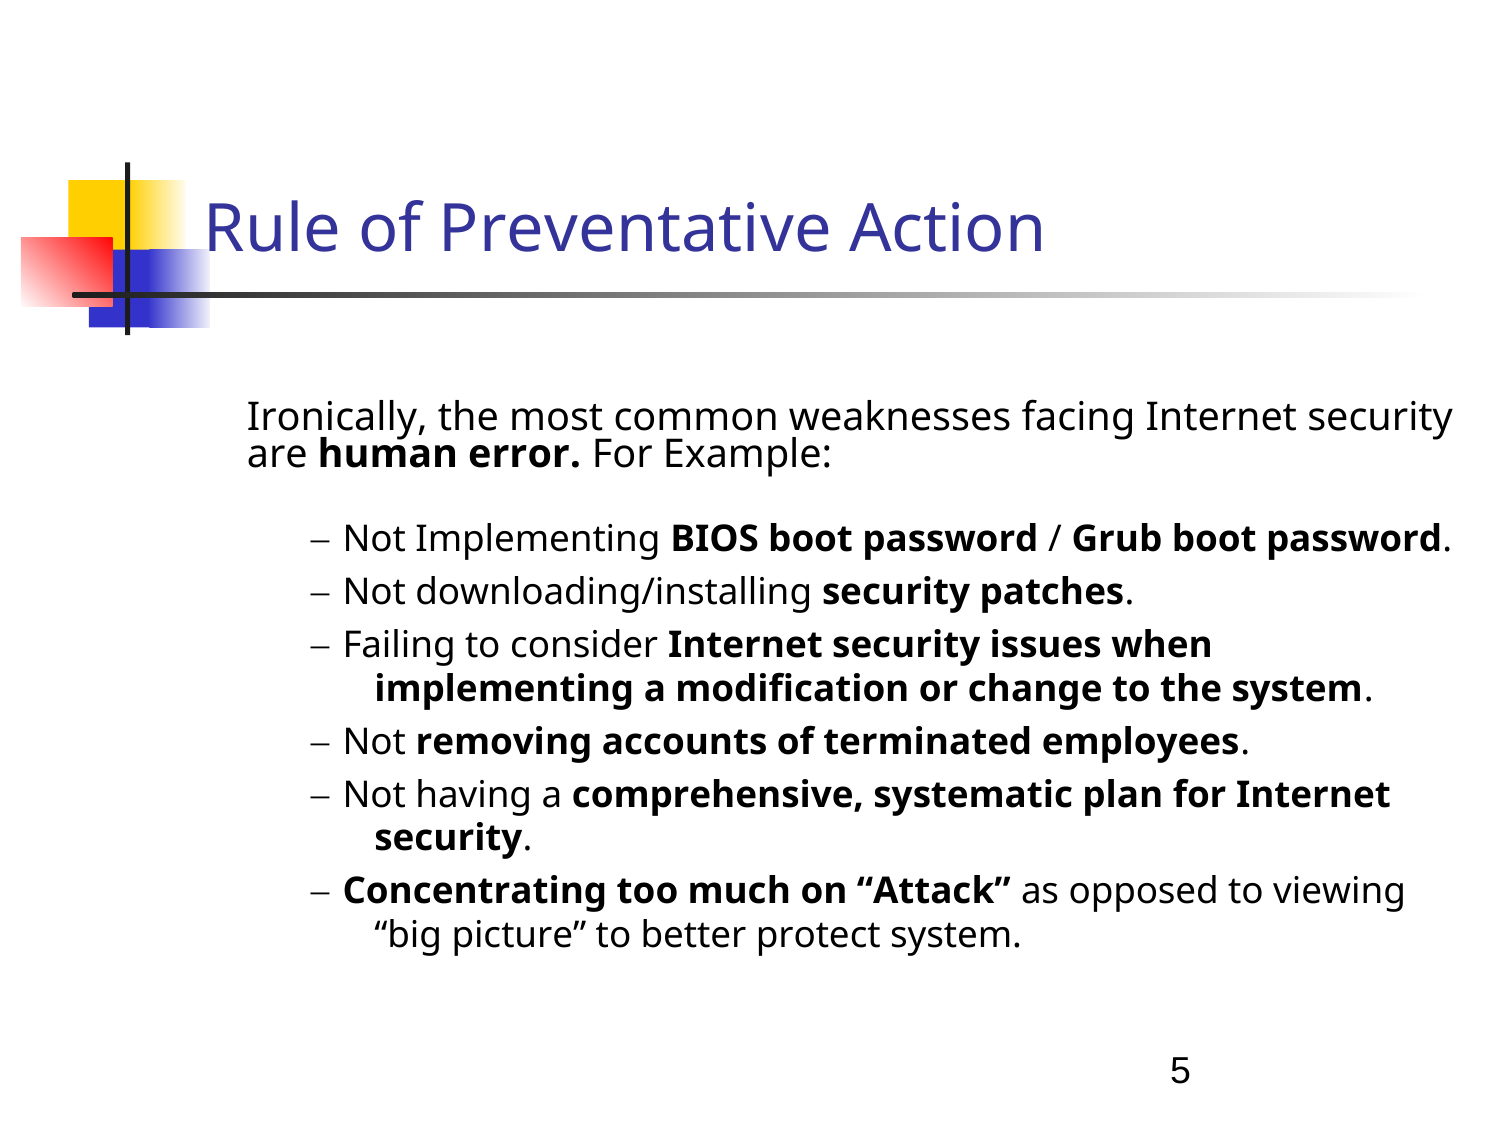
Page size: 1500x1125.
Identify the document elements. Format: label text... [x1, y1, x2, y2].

title Rule of Preventative Action [188, 35, 1468, 276]
list Ironically, the most common weaknesses facing Internet security are human error. For Example: Not Implementing BIOS boot password / Grub boot password. Not downloading/installing security patches. Failing to consider Internet security issues when implementing a modification or change to the system. Not removing accounts of terminated employees. Not having a comprehensive, systematic plan for Internet security. Concentrating too much on “Attack” as opposed to viewing “big picture” to better protect system. [193, 331, 1469, 1007]
